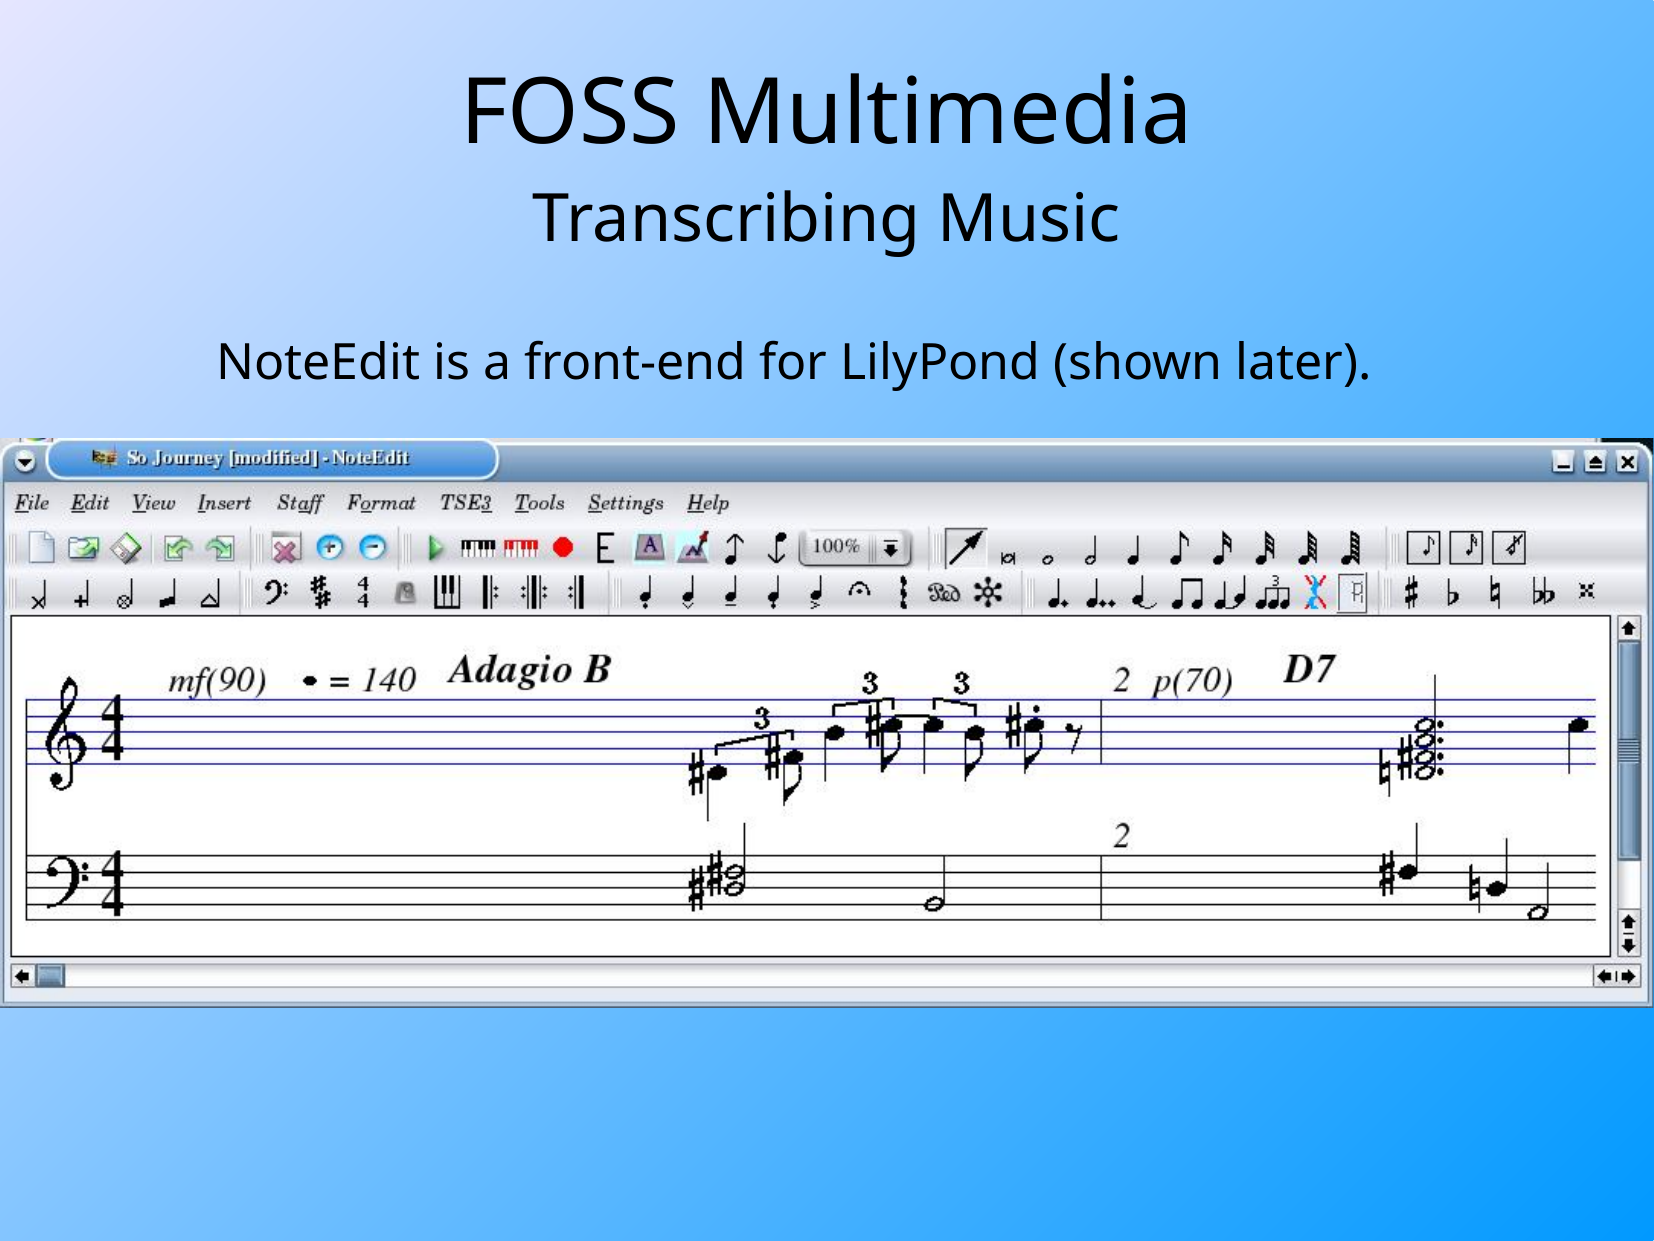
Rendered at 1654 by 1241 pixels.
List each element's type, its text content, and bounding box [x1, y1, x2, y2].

title FOSS Multimedia Transcribing Music [82, 50, 1571, 256]
picture [0, 438, 1654, 1008]
text_box NoteEdit is a front-end for LilyPond (shown later). [201, 318, 1452, 399]
